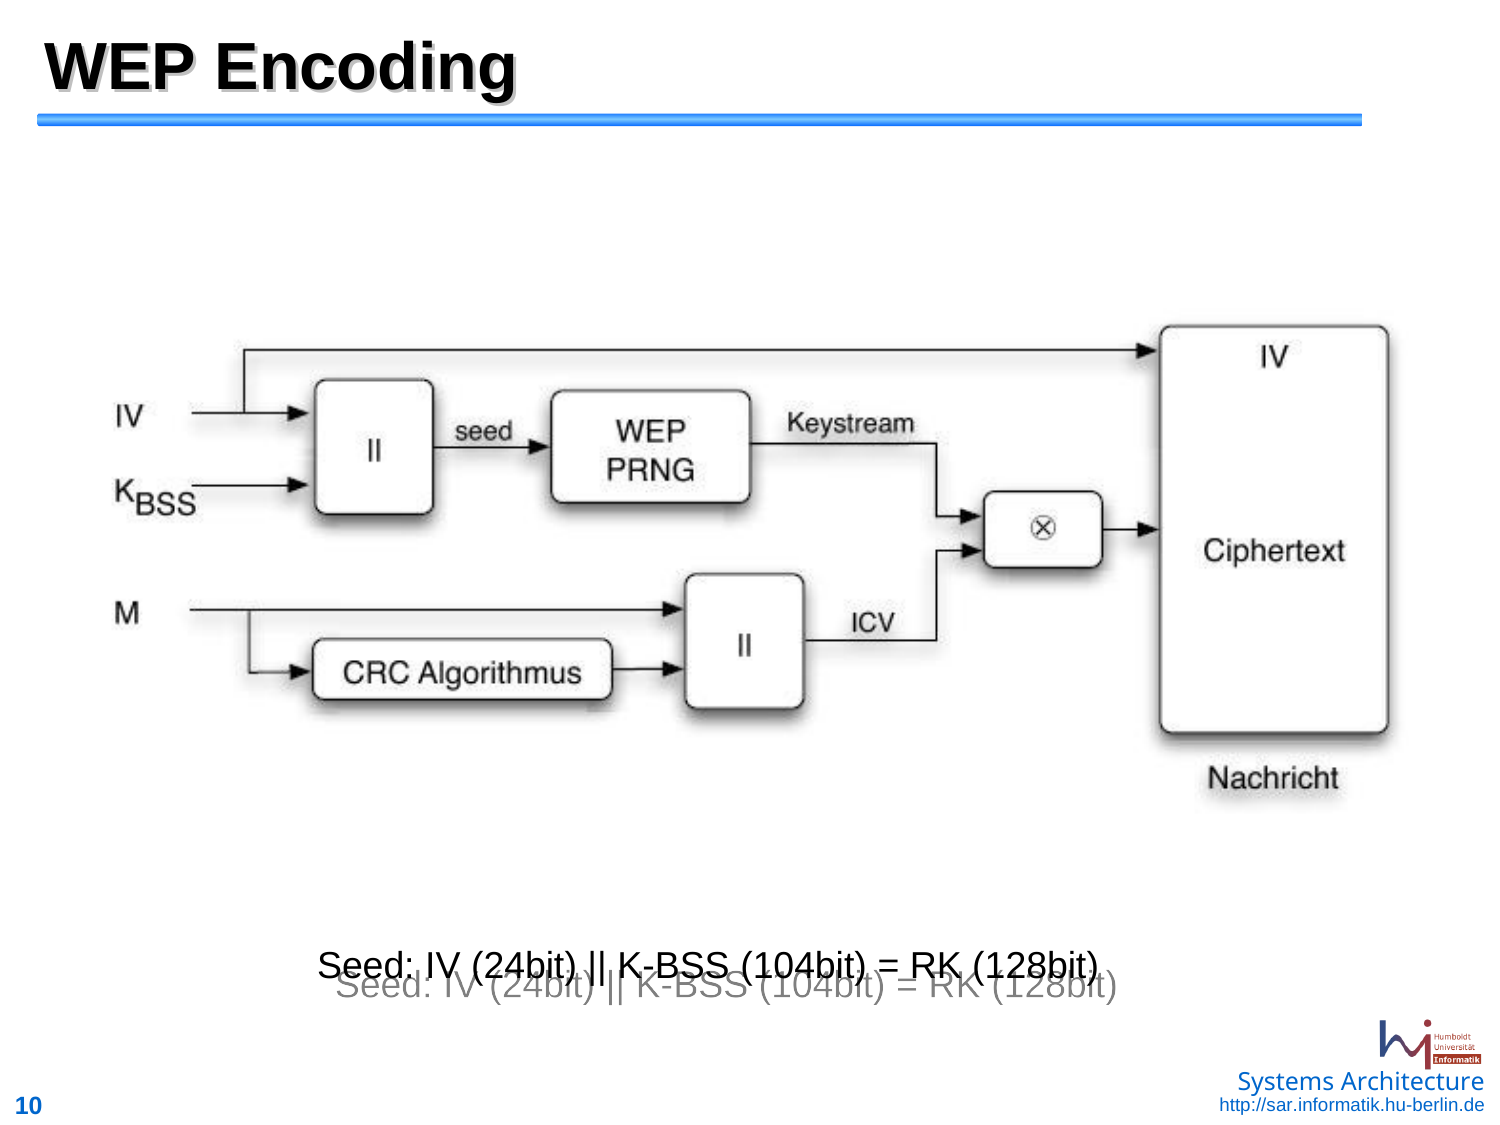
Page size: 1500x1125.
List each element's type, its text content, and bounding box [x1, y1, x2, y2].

text_box Seed: IV (24bit) || K-BSS (104bit) = RK (128bit) [302, 937, 1115, 995]
title WEP Encoding [29, 20, 1500, 114]
picture [1376, 1016, 1483, 1071]
picture [51, 294, 1449, 831]
